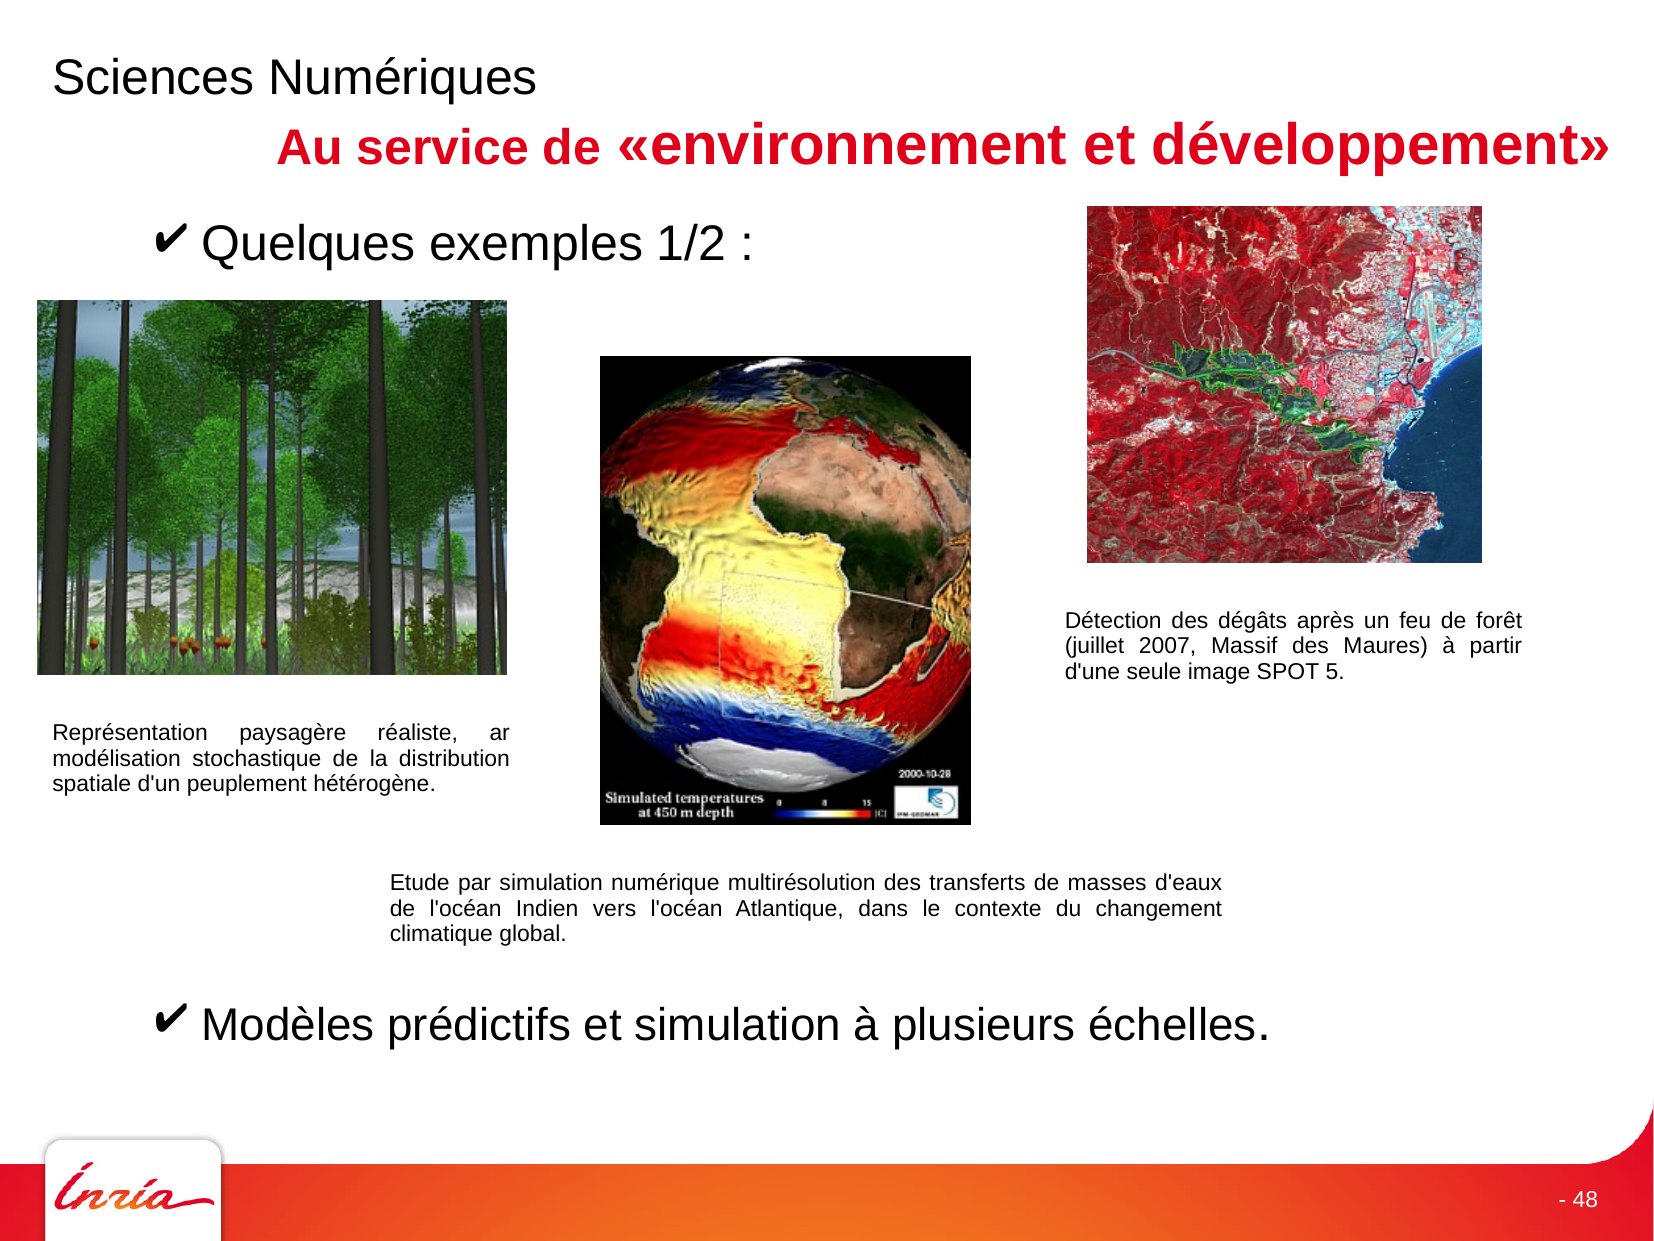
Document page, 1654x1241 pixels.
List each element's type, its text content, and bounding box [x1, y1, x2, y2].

text_box Sciences Numériques [37, 41, 563, 113]
picture [600, 356, 971, 826]
text_box Etude par simulation numérique multirésolution des transferts de masses d'eaux de l'océan Indien vers l'océan Atlantique, dans le contexte du changement climatique global. [375, 862, 1238, 954]
title Au service de «environnement et développement» [192, 37, 1613, 245]
text_box Détection des dégâts après un feu de forêt (juillet 2007, Massif des Maures) à partir d'une seule image SPOT 5. [1050, 600, 1538, 692]
slide_number - <number> [1558, 1173, 1654, 1223]
text_box Quelques exemples 1/2 : Modèles prédictifs et simulation à plusieurs échelles. [154, 150, 1613, 1201]
picture [0, 0, 1654, 1241]
picture [1087, 206, 1482, 563]
text_box Représentation paysagère réaliste, ar modélisation stochastique de la distribution spatiale d'un peuplement hétérogène. [37, 712, 526, 804]
